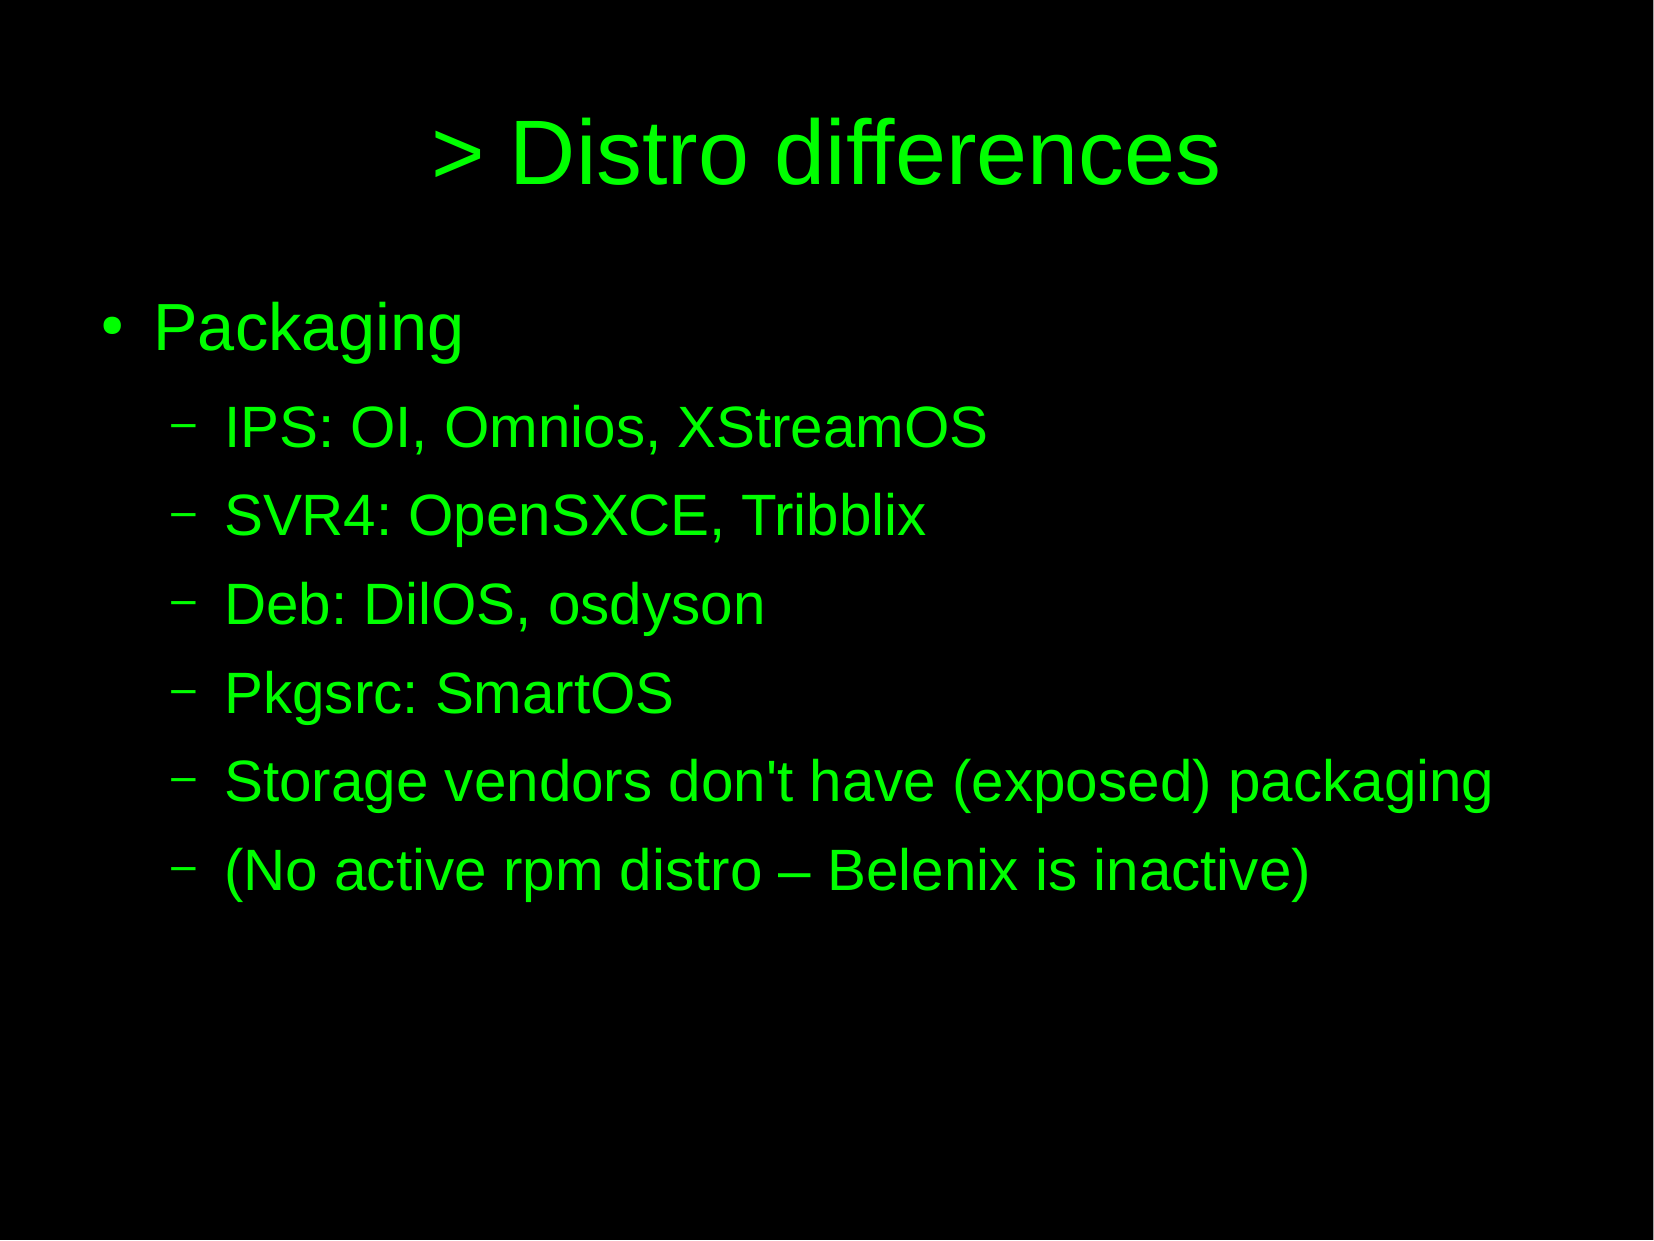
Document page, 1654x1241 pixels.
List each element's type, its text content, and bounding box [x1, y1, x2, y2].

list Packaging IPS: OI, Omnios, XStreamOS SVR4: OpenSXCE, Tribblix Deb: DilOS, osdyson Pkgsrc: SmartOS Storage vendors don't have (exposed) packaging (No active rpm distro – Belenix is inactive) [82, 290, 1571, 1010]
title > Distro differences [82, 49, 1571, 257]
